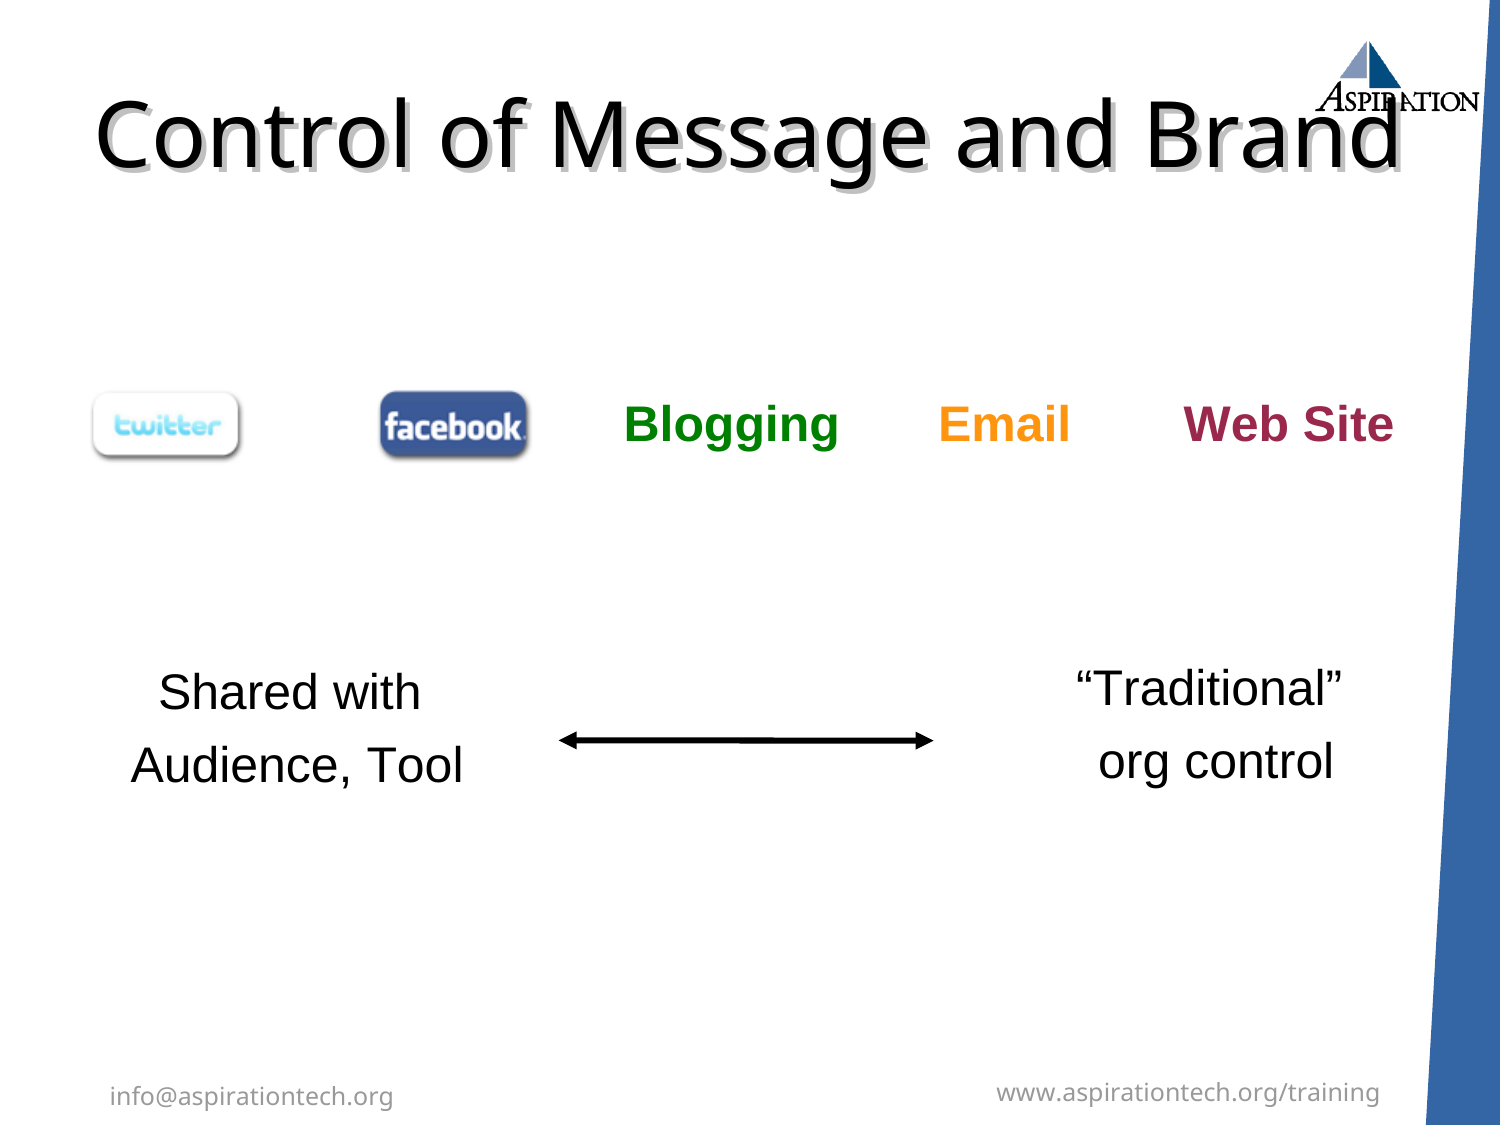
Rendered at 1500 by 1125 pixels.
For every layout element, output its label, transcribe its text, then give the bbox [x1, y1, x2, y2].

picture [89, 387, 246, 466]
text_box Shared with Audience, Tool [57, 673, 537, 806]
text_box Blogging Email Web Site [608, 404, 1439, 457]
picture [376, 386, 534, 466]
text_box “Traditional” org control [975, 669, 1458, 806]
picture [1450, 41, 1480, 120]
title Control of Message and Brand [49, 37, 1450, 225]
